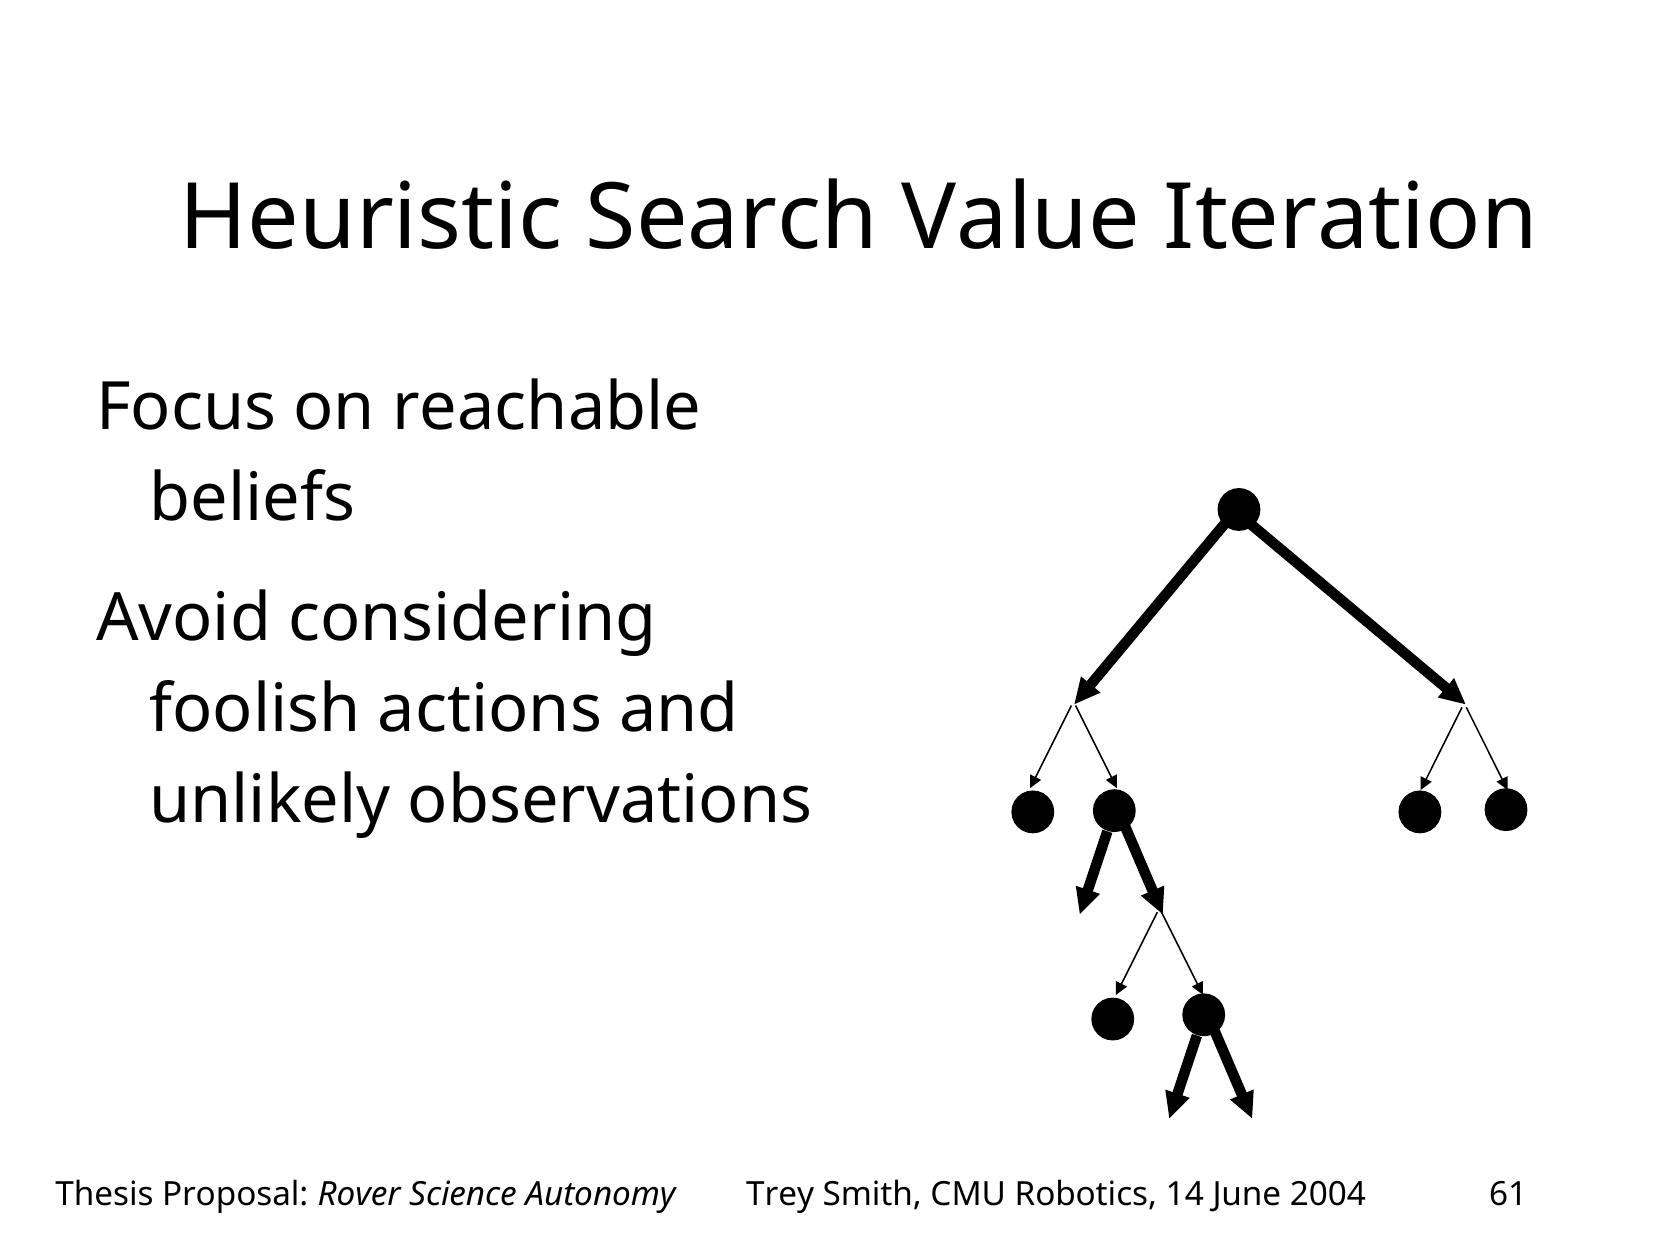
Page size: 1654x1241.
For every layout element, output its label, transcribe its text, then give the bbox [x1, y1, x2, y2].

text_box [1012, 791, 1054, 833]
list Focus on reachable beliefs Avoid considering foolish actions and unlikely observations [78, 358, 837, 929]
text_box [1092, 998, 1134, 1040]
text_box [1229, 520, 1247, 531]
text_box [1183, 994, 1225, 1036]
text_box [1093, 789, 1135, 832]
text_box [1485, 788, 1527, 831]
text_box [1218, 488, 1260, 521]
title Heuristic Search Value Iteration [124, 88, 1595, 339]
text_box [1399, 791, 1441, 833]
